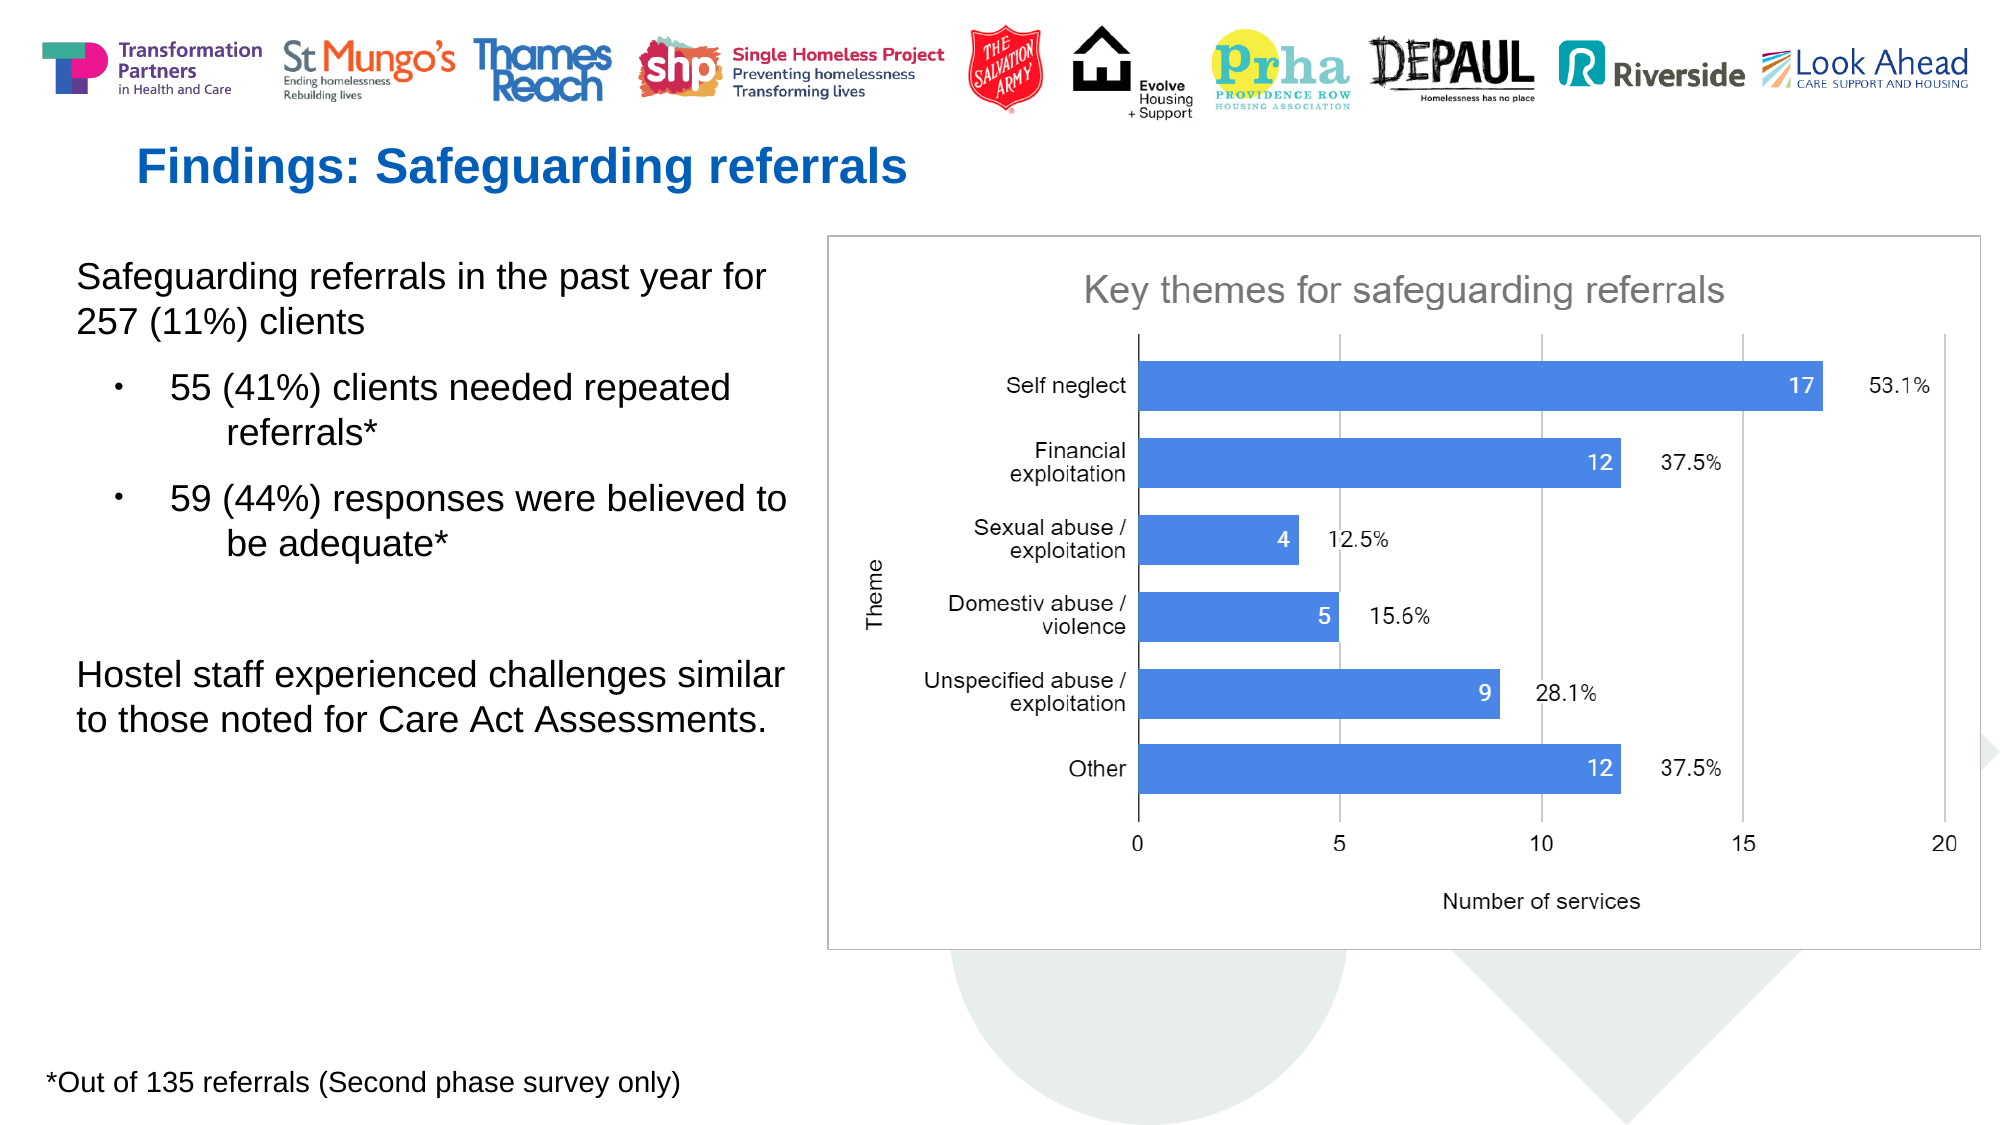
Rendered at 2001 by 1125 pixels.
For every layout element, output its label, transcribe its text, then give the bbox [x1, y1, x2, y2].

text_box *Out of 135 referrals (Second phase survey only) [31, 1048, 793, 1115]
picture [965, 21, 1046, 121]
picture [630, 31, 953, 112]
title Findings: Safeguarding referrals [121, 126, 1302, 212]
picture [1065, 21, 1195, 121]
picture [1202, 25, 1356, 117]
picture [1550, 36, 1976, 104]
picture [828, 236, 1980, 949]
picture [1363, 32, 1543, 110]
text_box Safeguarding referrals in the past year for 257 (11%) clients 55 (41%) clients needed repeated referrals* 59 (44%) responses were believed to be adequate* Hostel staff experienced challenges similar to those noted for Care Act Assessments. [61, 236, 819, 782]
picture [467, 32, 624, 110]
picture [275, 32, 461, 110]
